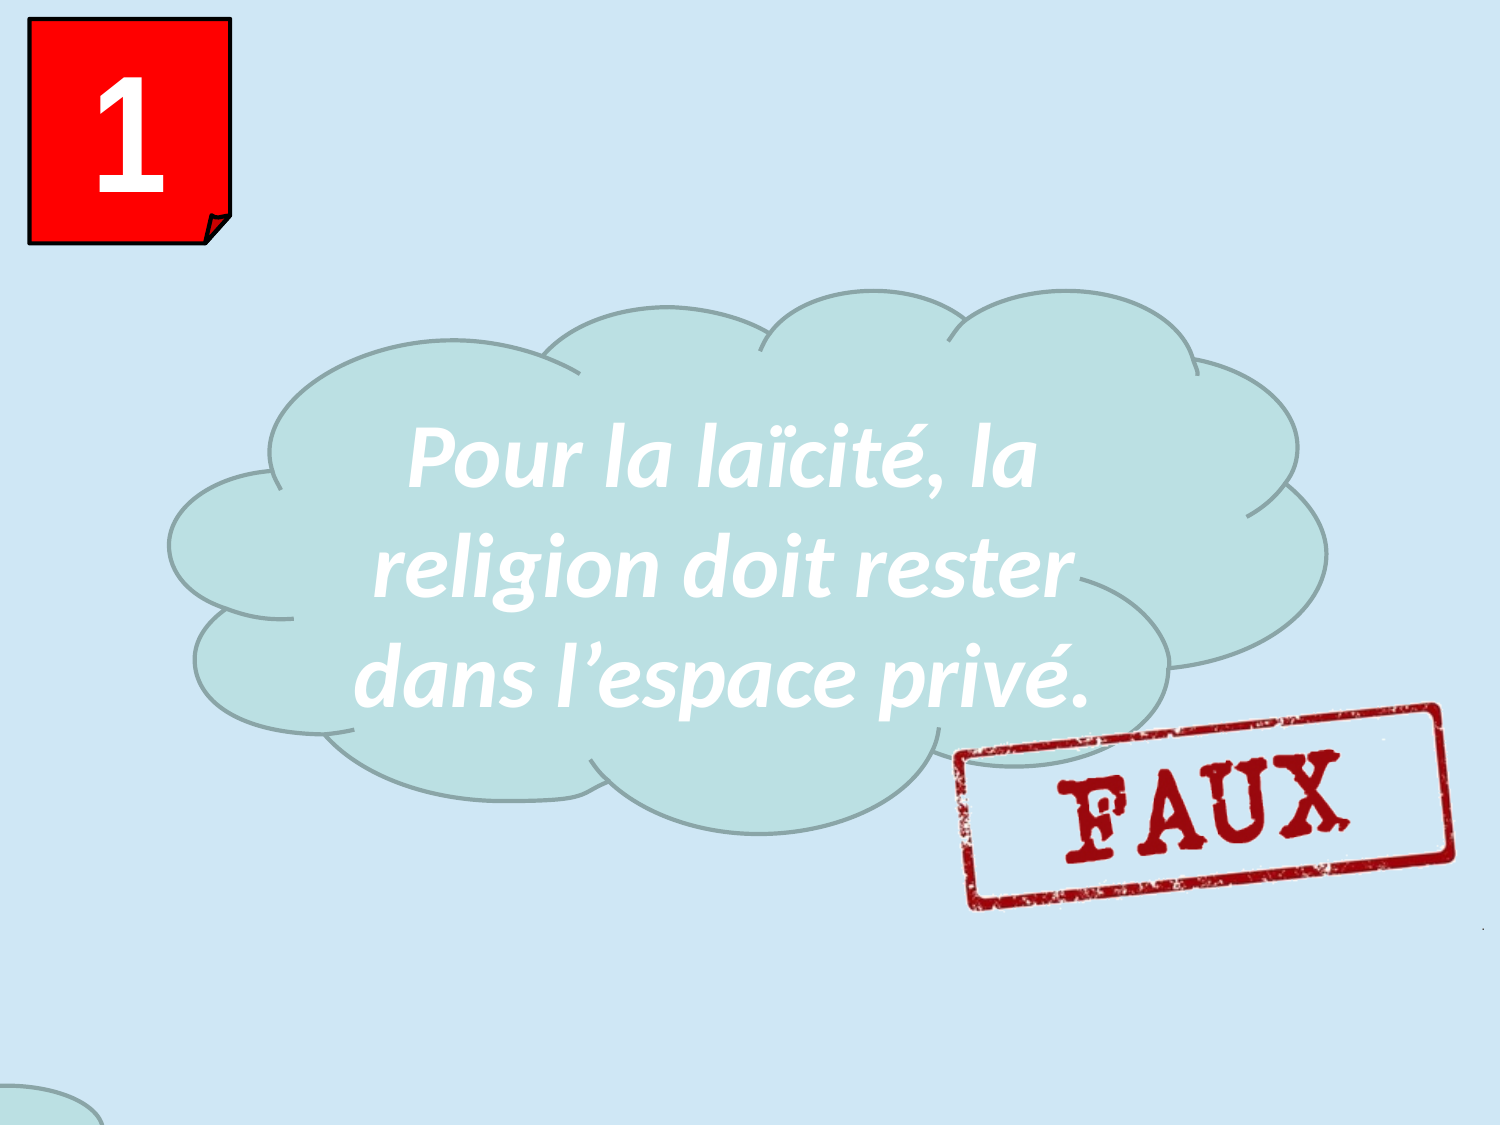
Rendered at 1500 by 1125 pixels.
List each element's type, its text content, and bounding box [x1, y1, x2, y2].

text_box 1 [29, 18, 231, 234]
text_box [29, 234, 214, 244]
text_box Pour la laïcité, la religion doit rester dans l’espace privé. [298, 388, 1150, 733]
text_box [168, 395, 927, 835]
text_box [306, 290, 1327, 692]
text_box [0, 1085, 103, 1125]
picture [927, 692, 1484, 930]
